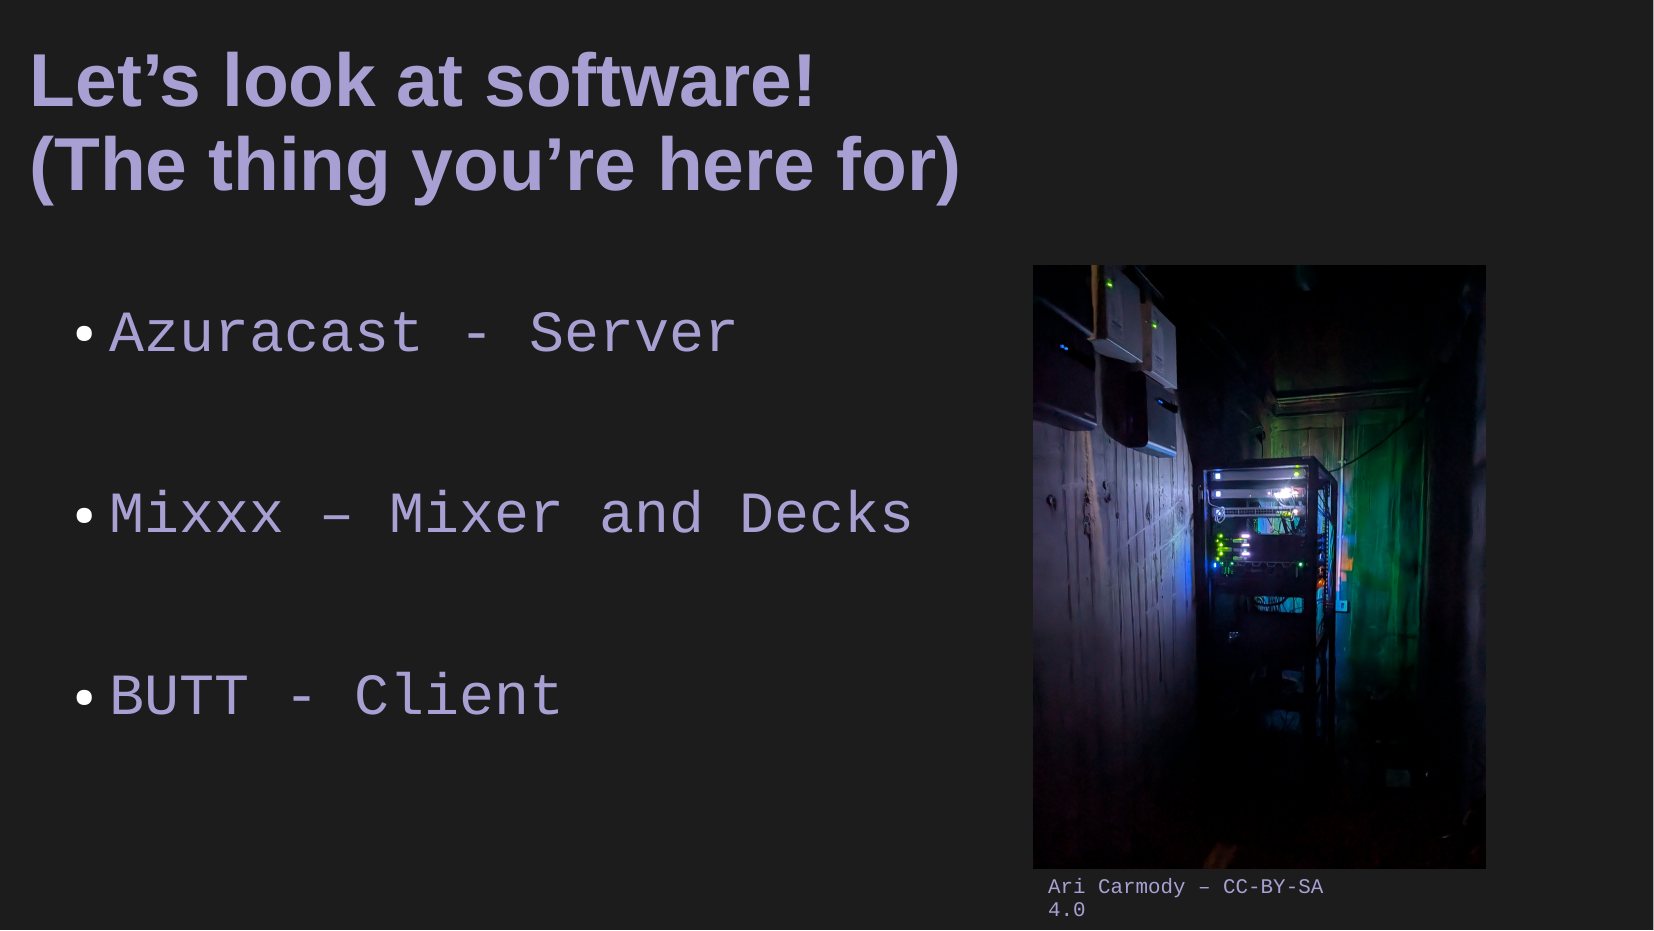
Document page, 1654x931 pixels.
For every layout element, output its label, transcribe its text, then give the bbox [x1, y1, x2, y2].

text_box Ari Carmody – CC-BY-SA 4.0 [1033, 868, 1388, 907]
title Let’s look at software! (The thing you’re here for) [29, 38, 1536, 207]
text_box Azuracast - Server Mixxx – Mixer and Decks BUTT - Client [59, 295, 975, 857]
picture [1033, 265, 1486, 869]
